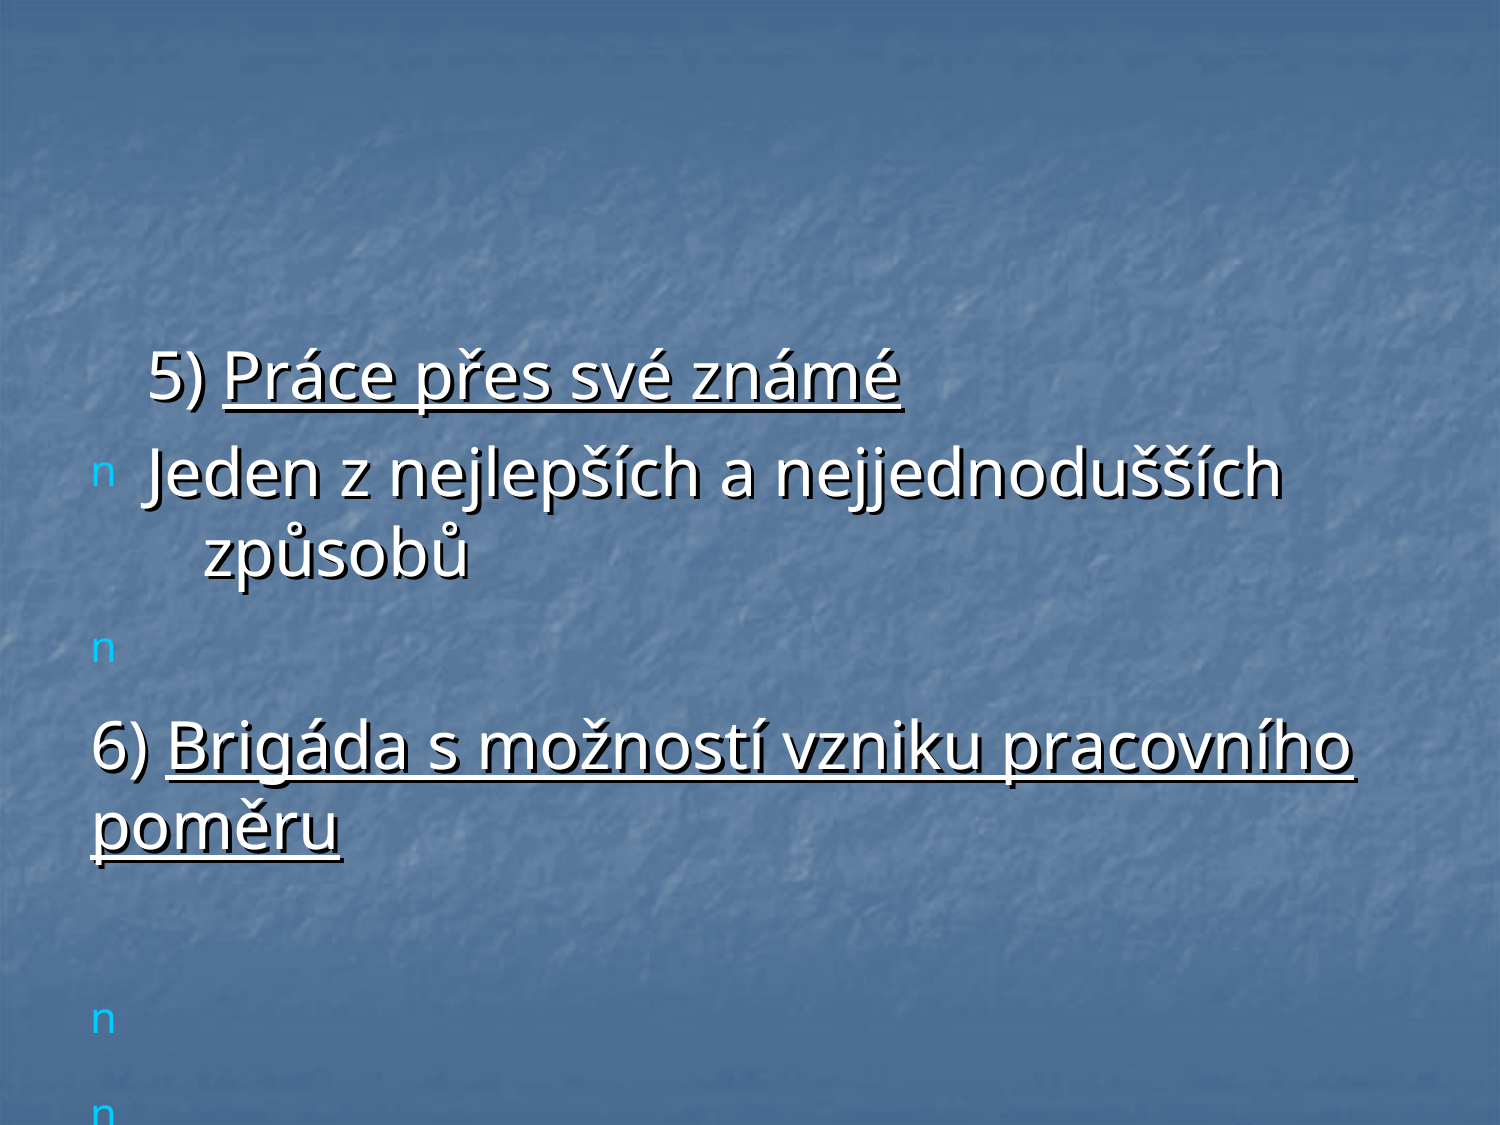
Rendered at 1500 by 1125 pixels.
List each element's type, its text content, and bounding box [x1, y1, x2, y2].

list 5) Práce přes své známé Jeden z nejlepších a nejjednodušších způsobů 6) Brigáda s možností vzniku pracovního poměru [75, 324, 1426, 1000]
